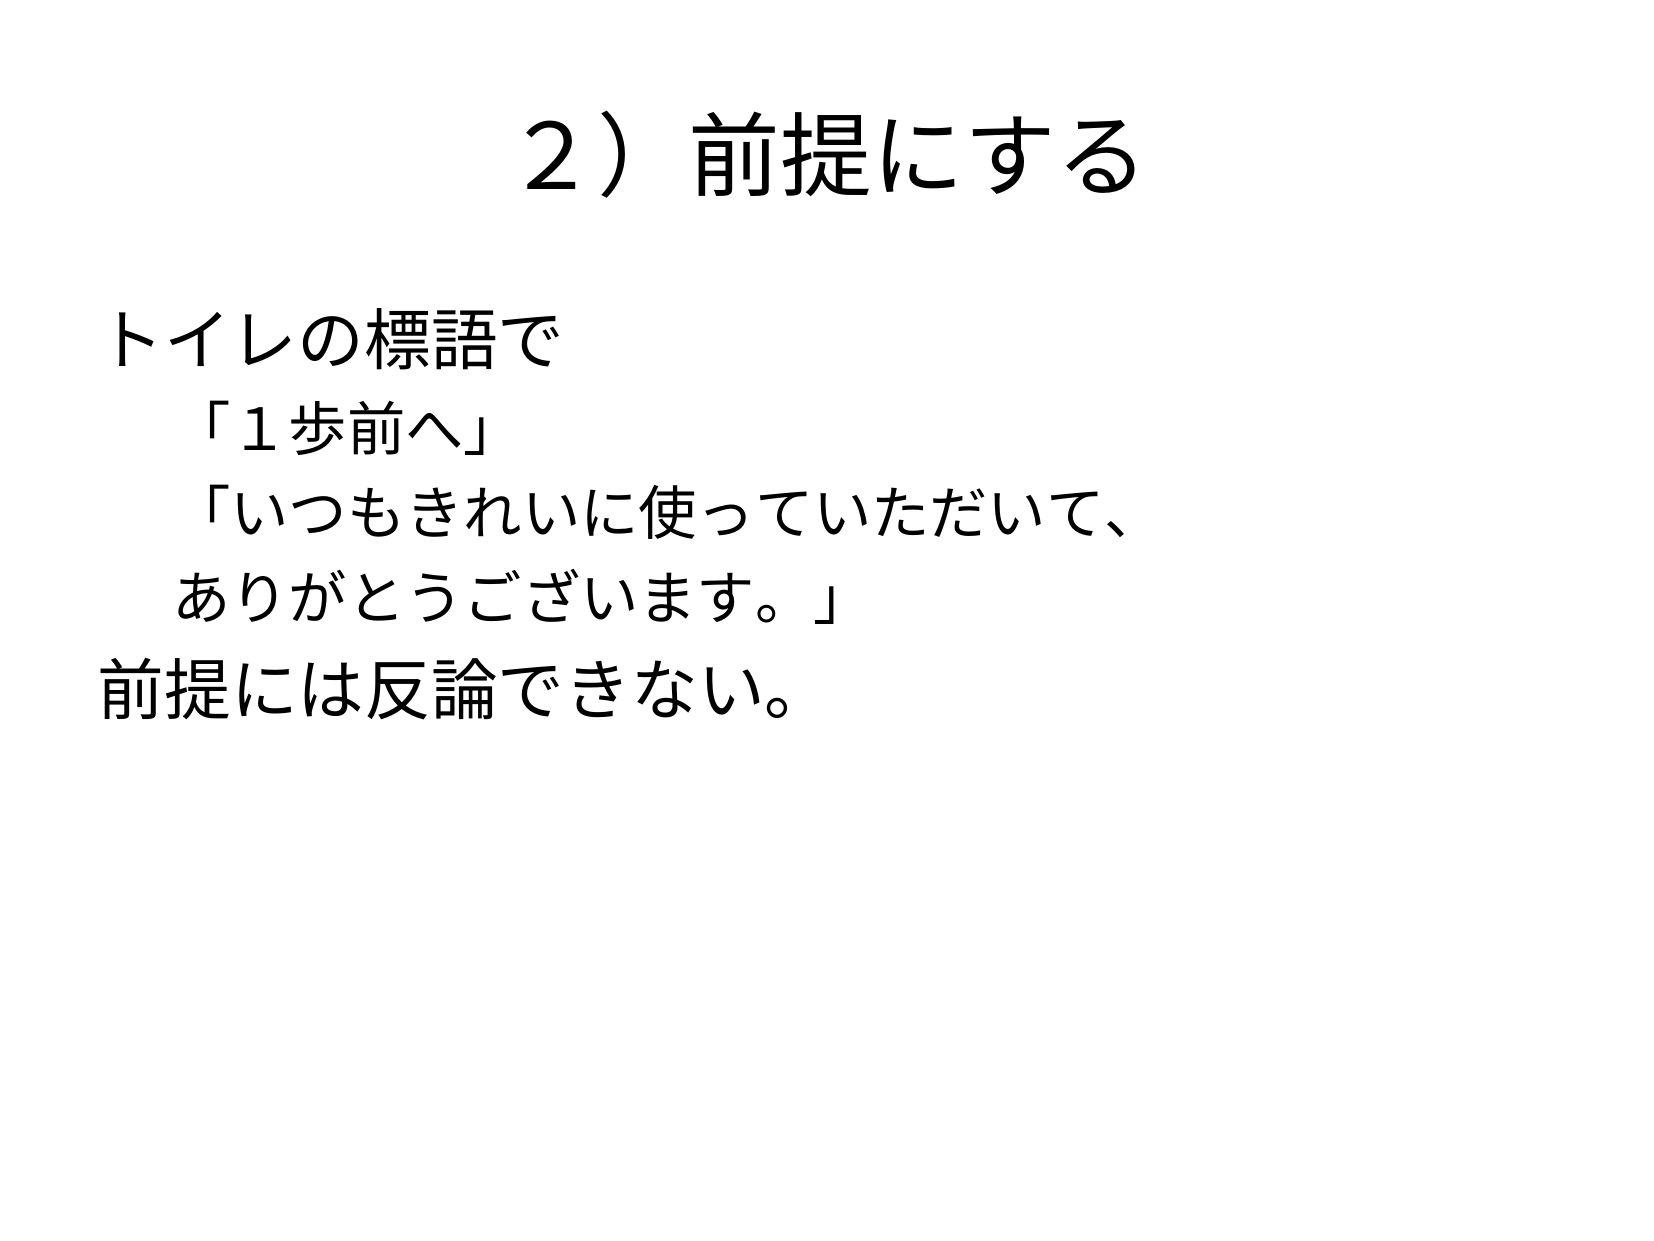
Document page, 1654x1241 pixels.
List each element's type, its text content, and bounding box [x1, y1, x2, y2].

title ２）前提にする [82, 35, 1571, 271]
list トイレの標語で 「１歩前へ」 「いつもきれいに使っていただいて、 ありがとうございます。」 前提には反論できない。 [82, 290, 1571, 1010]
